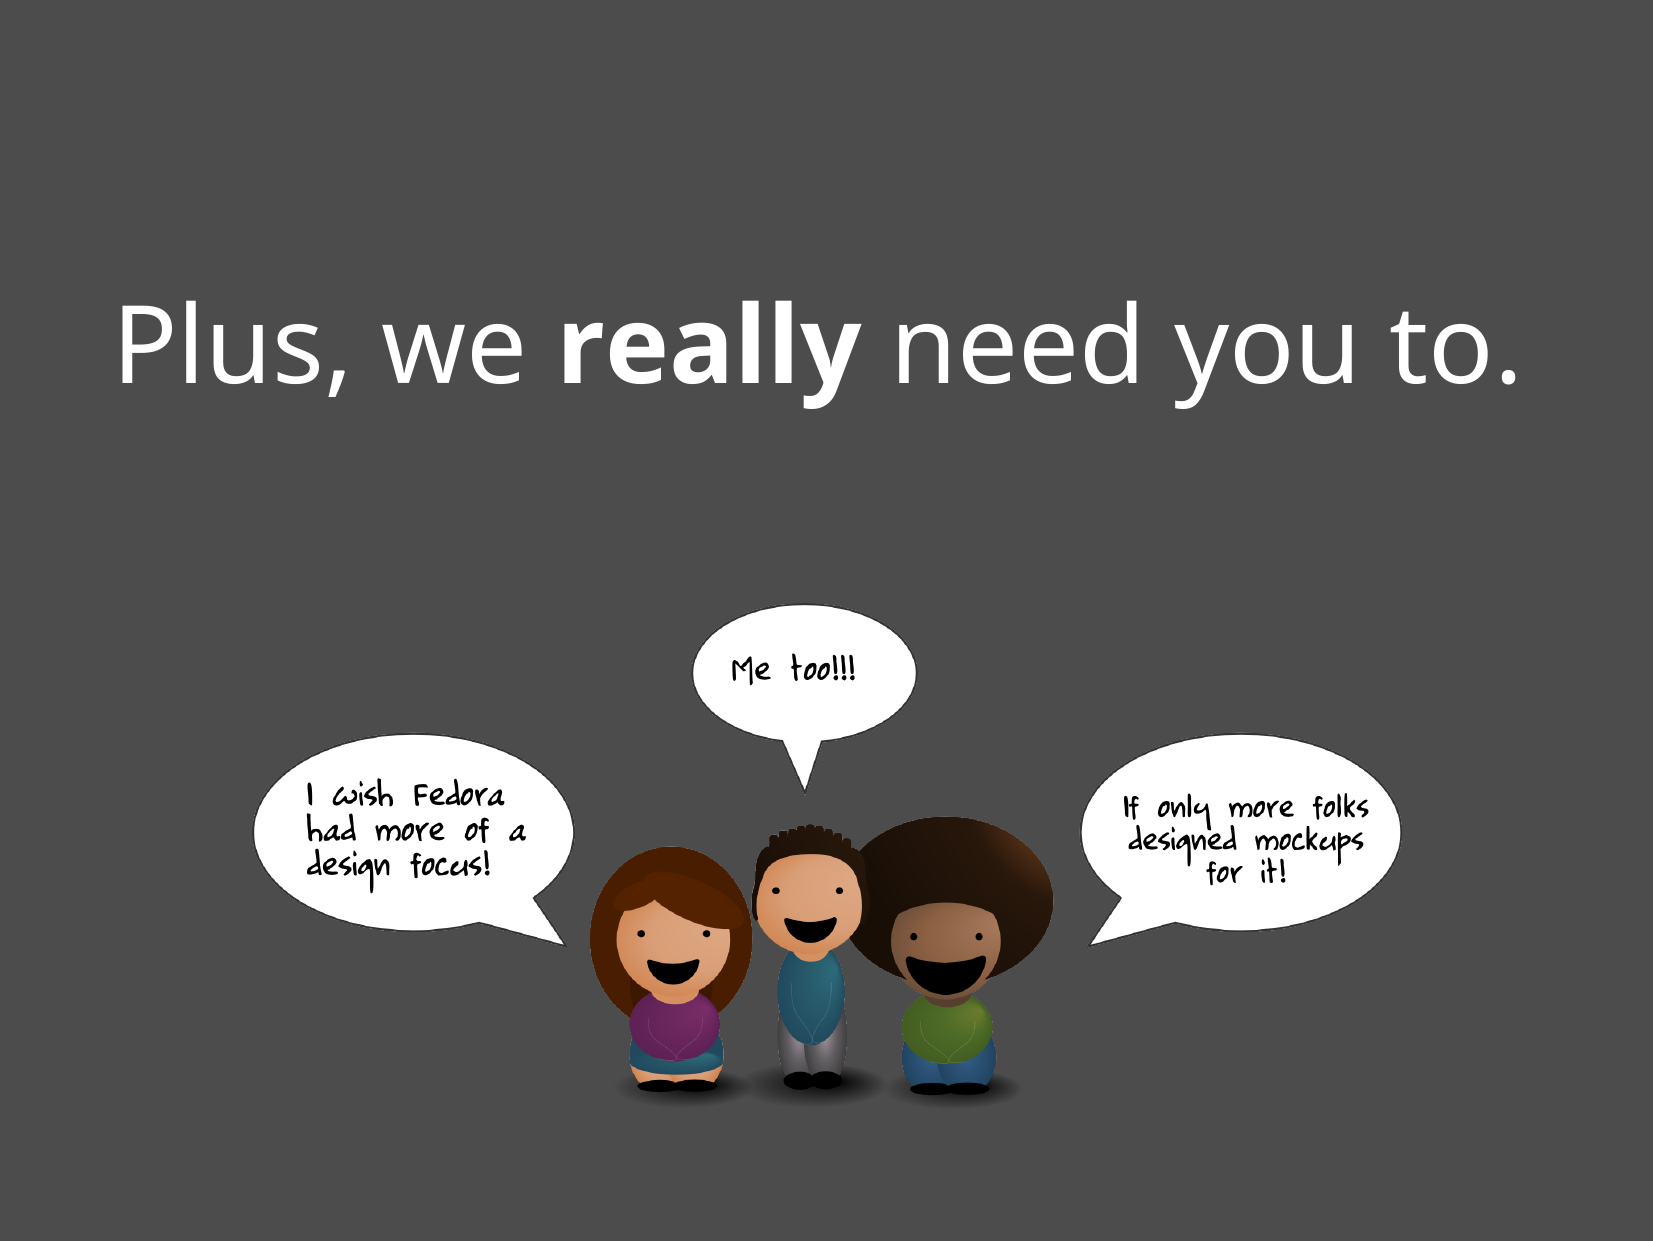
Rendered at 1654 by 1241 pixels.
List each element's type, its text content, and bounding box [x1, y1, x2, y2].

picture [252, 603, 1402, 1109]
title Plus, we really need you to. [75, 248, 1562, 456]
